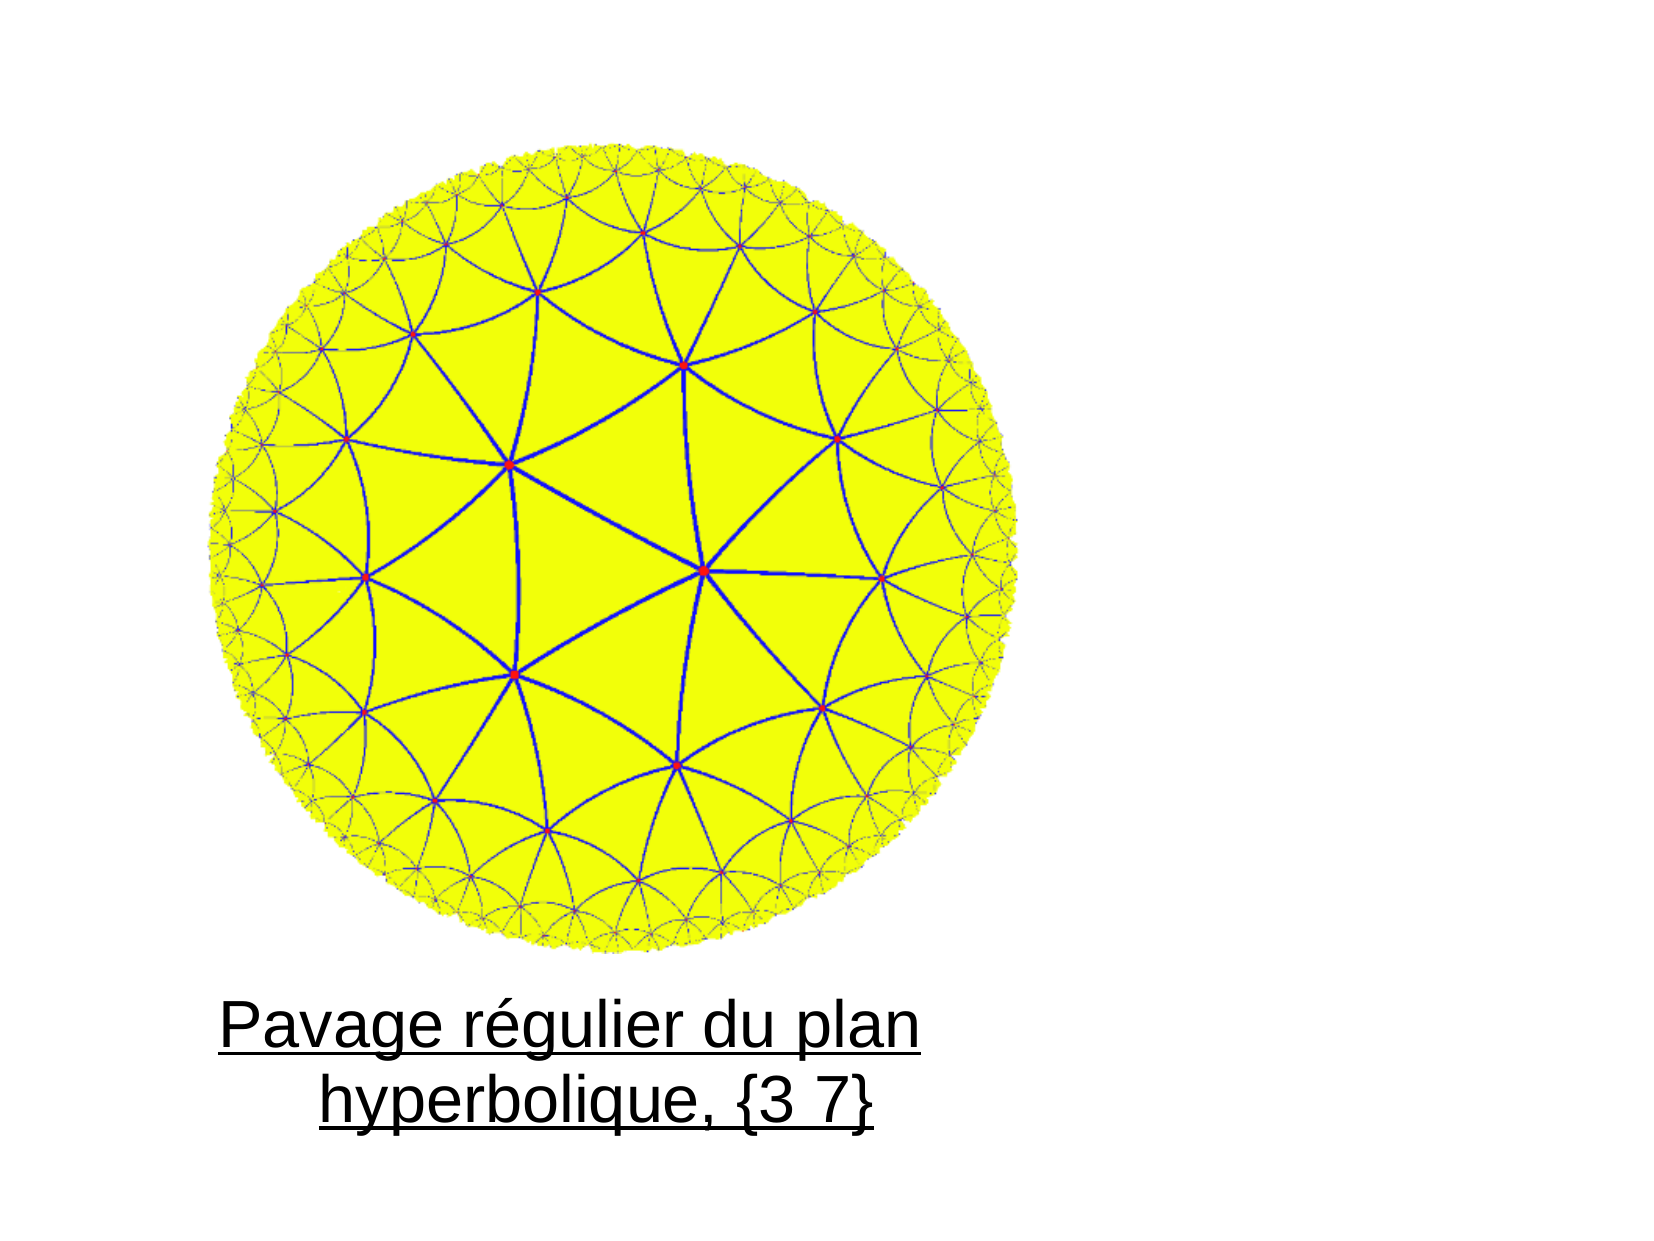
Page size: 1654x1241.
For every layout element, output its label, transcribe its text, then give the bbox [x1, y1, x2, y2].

picture [203, 138, 1024, 954]
list Pavage régulier du plan hyperbolique, {3 7} [82, 987, 1040, 1137]
